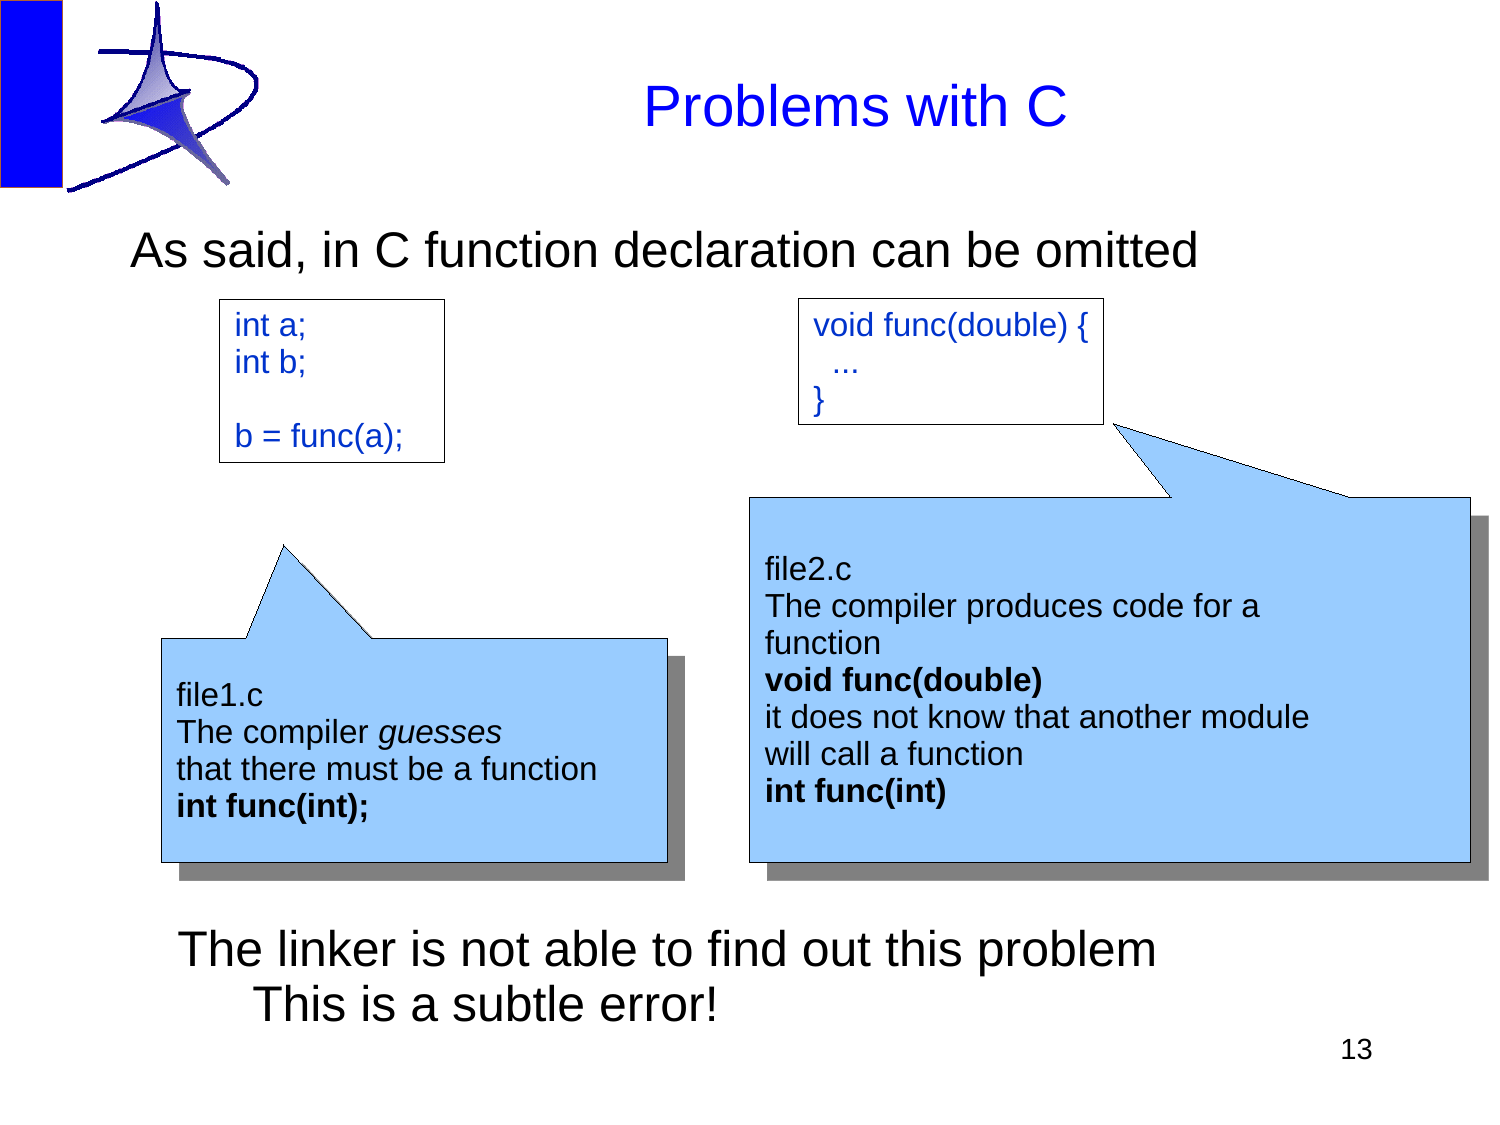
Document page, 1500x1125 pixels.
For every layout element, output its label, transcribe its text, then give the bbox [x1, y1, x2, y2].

list As said, in C function declaration can be omitted [112, 214, 1450, 368]
text_box The linker is not able to find out this problem This is a subtle error! [162, 913, 1438, 1088]
text_box void func(double) { ... } [798, 298, 1104, 425]
text_box file2.c The compiler produces code for a function void func(double) it does not know that another module will call a function int func(int) [749, 423, 1471, 863]
text_box file1.c The compiler guesses that there must be a function int func(int); [161, 544, 668, 863]
picture [62, 0, 263, 197]
text_box int a; int b; b = func(a); [219, 299, 445, 463]
title Problems with C [262, 24, 1450, 188]
